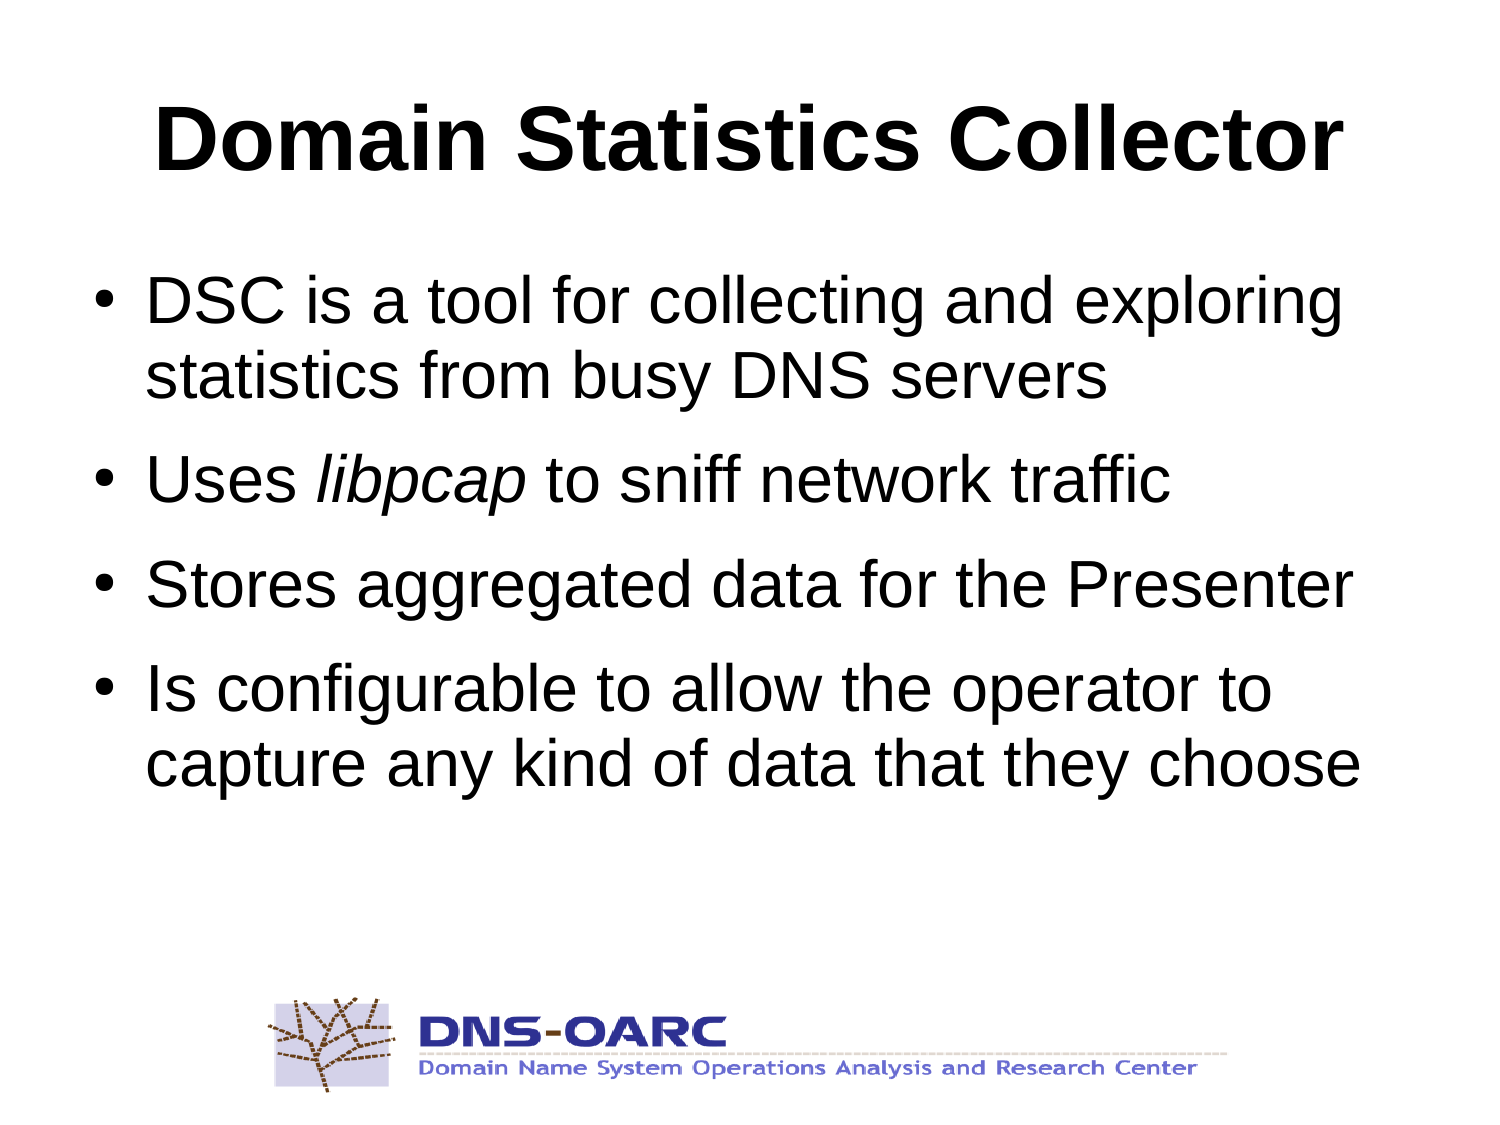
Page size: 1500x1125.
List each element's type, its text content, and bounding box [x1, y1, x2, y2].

list DSC is a tool for collecting and exploring statistics from busy DNS servers Uses libpcap to sniff network traffic Stores aggregated data for the Presenter Is configurable to allow the operator to capture any kind of data that they choose [75, 263, 1425, 916]
picture [214, 991, 1259, 1099]
title Domain Statistics Collector [75, 44, 1425, 233]
